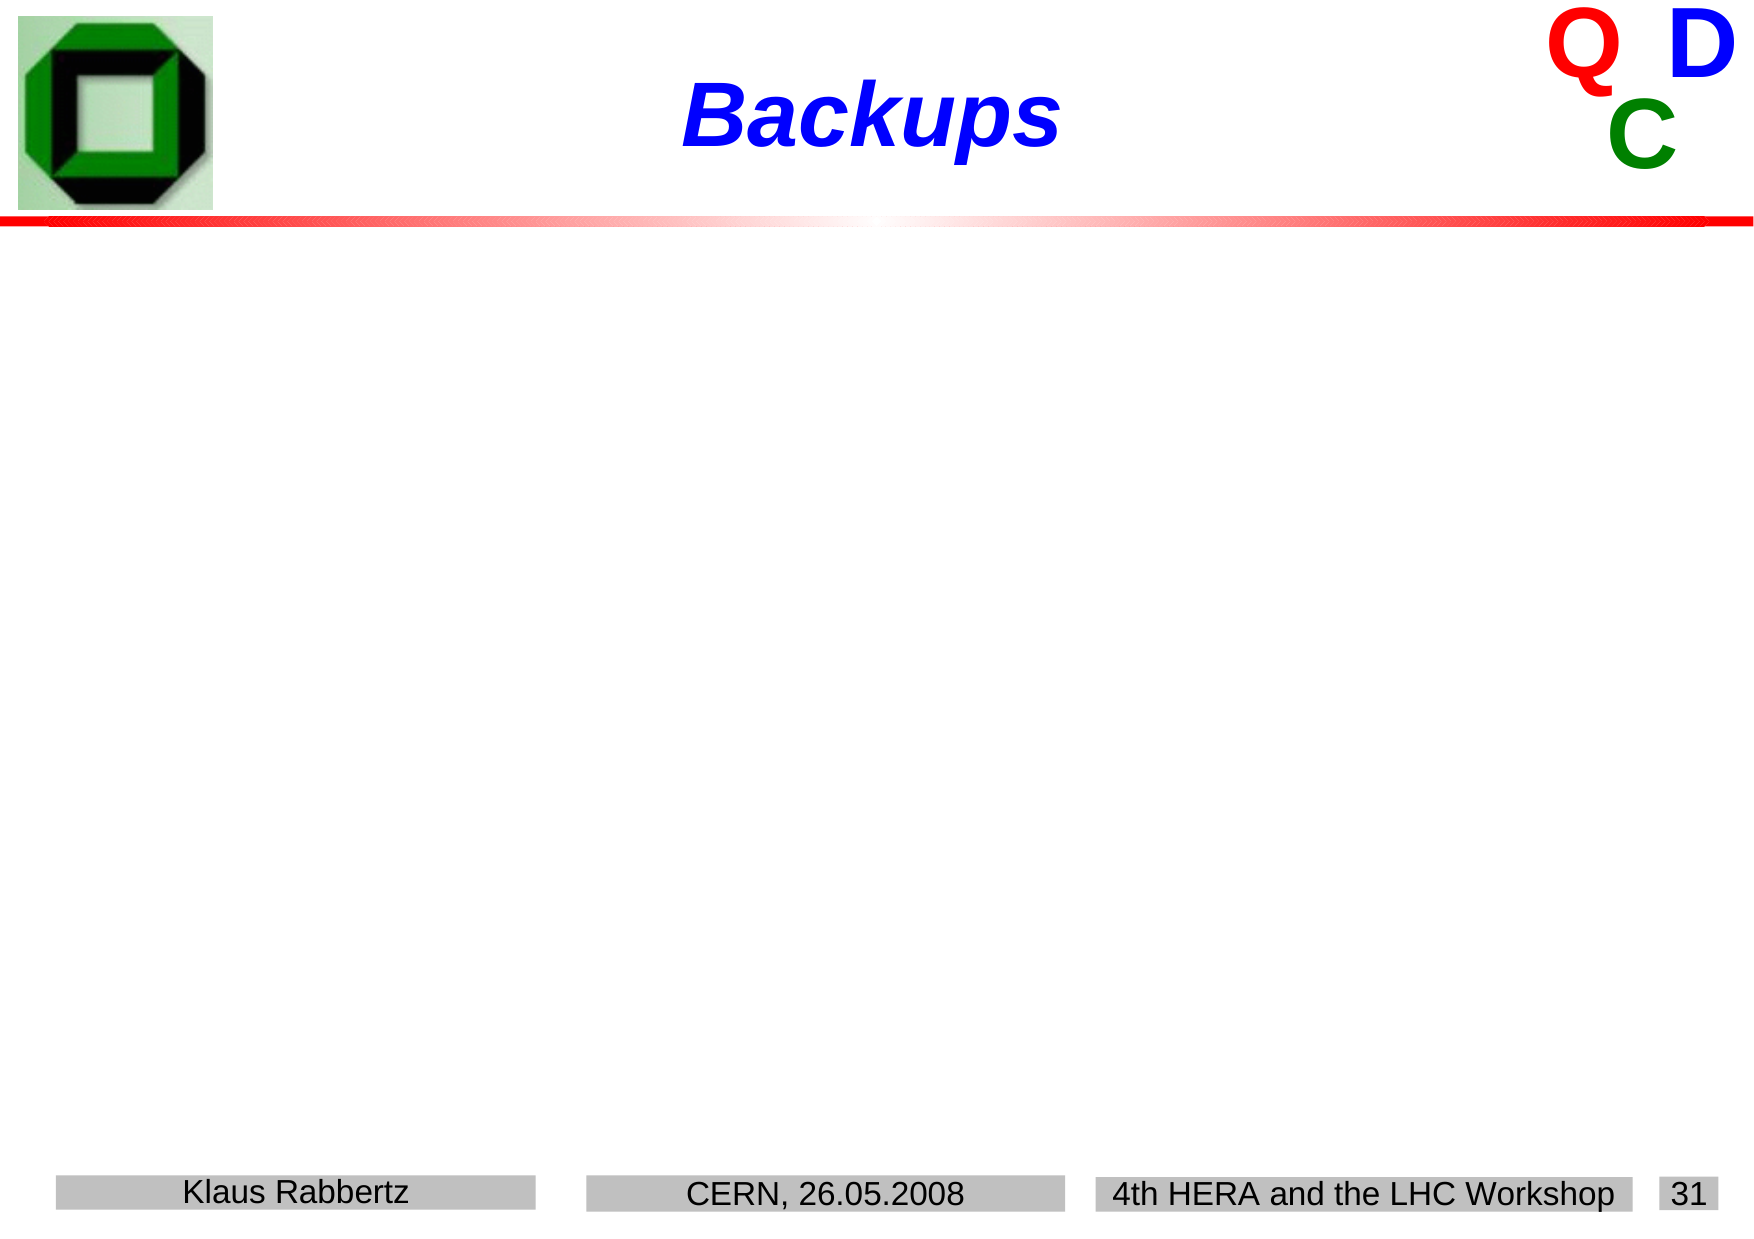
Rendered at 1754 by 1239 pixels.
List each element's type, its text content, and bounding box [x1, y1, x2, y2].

picture [18, 16, 213, 210]
title Backups [220, 16, 1525, 213]
